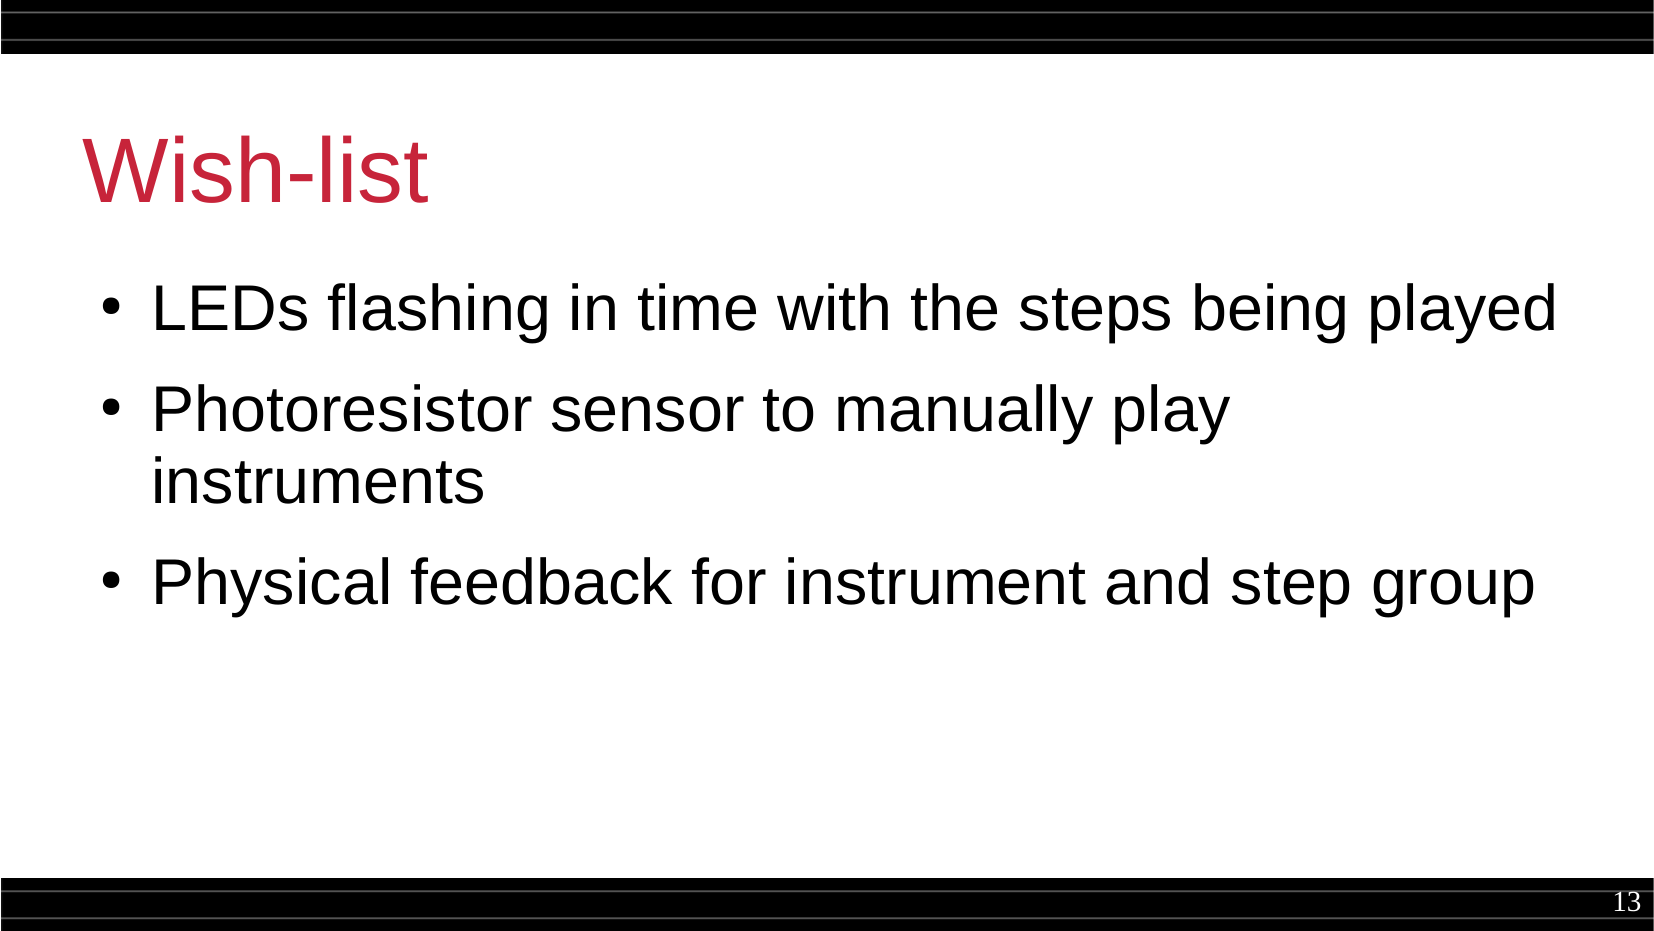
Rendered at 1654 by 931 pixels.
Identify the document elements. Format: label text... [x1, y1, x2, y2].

picture [1, 878, 1654, 931]
list LEDs flashing in time with the steps being played Photoresistor sensor to manually play instruments Physical feedback for instrument and step group [82, 271, 1571, 758]
picture [1, 0, 1654, 54]
title Wish-list [82, 92, 1571, 249]
